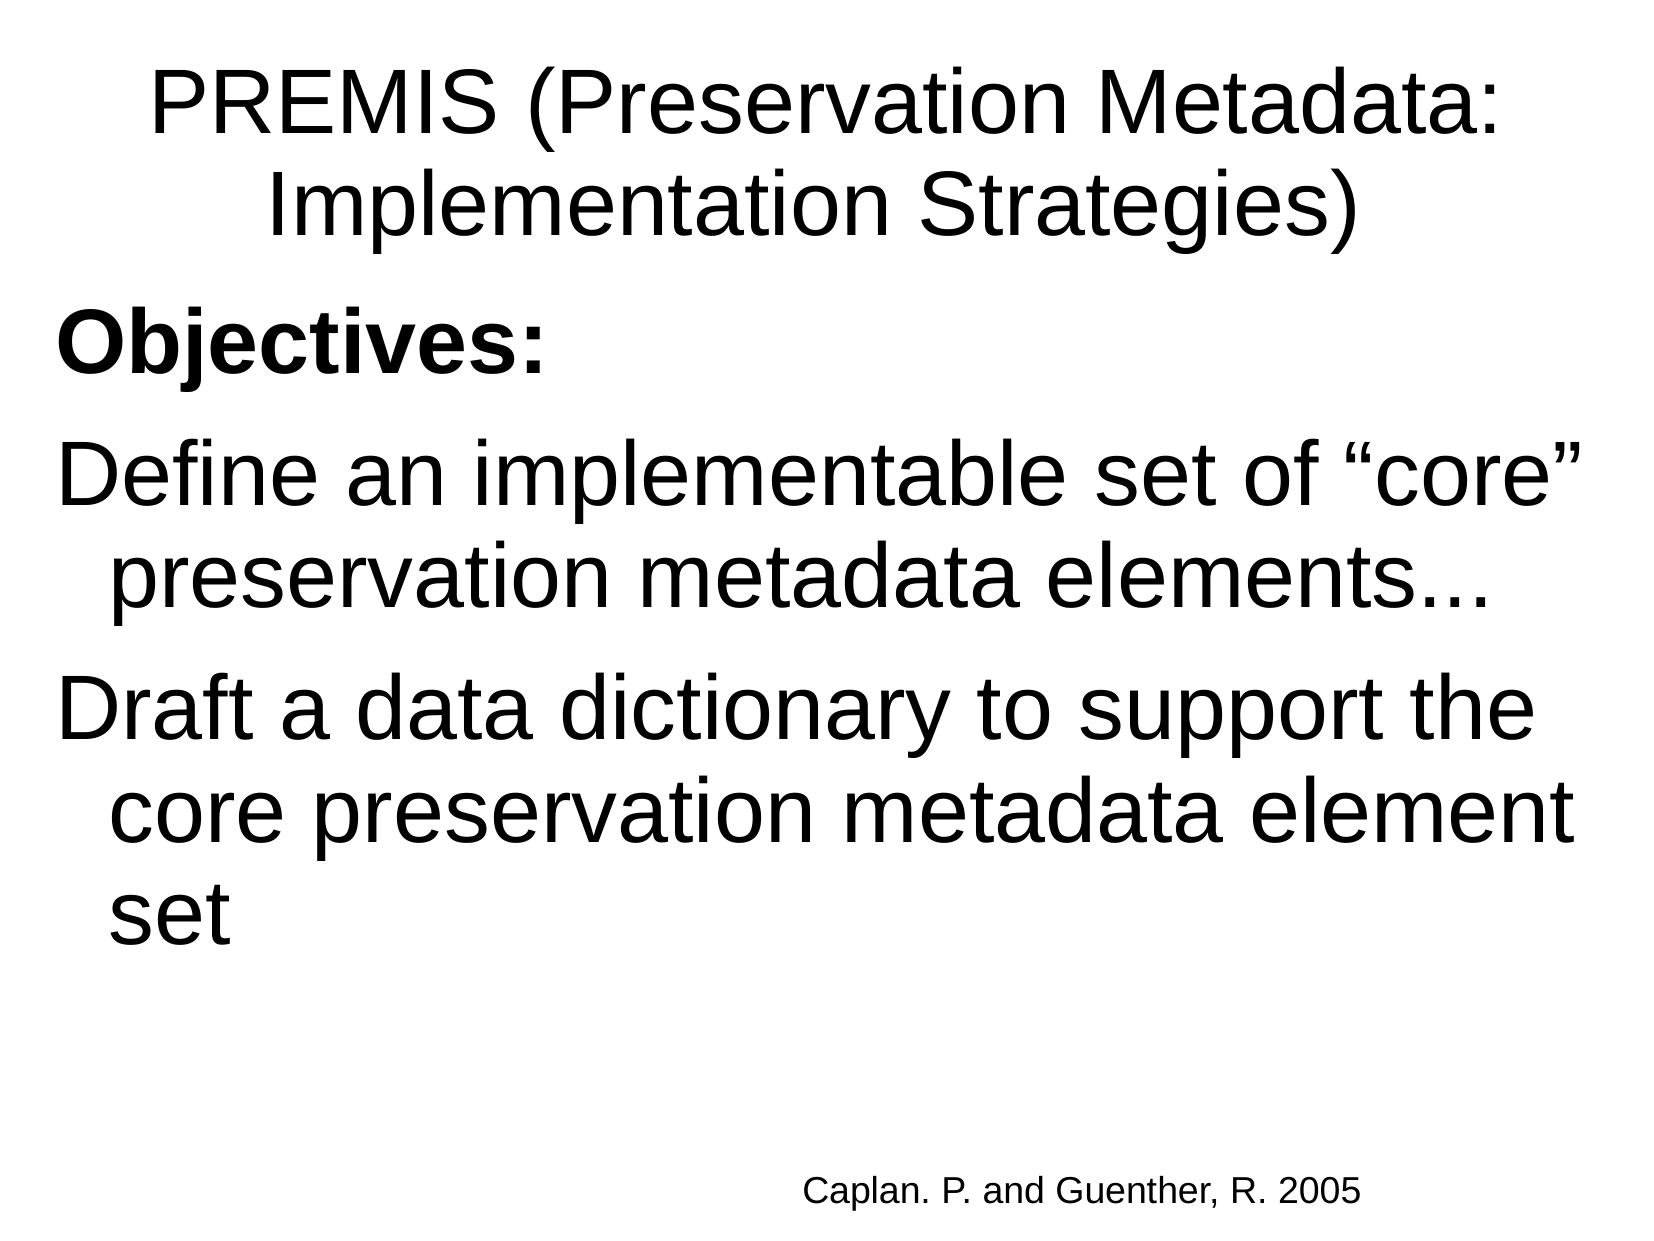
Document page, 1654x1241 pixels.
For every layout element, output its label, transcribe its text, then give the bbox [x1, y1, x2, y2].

text_box Caplan. P. and Guenther, R. 2005 [787, 1162, 1377, 1224]
title PREMIS (Preservation Metadata: Implementation Strategies) [82, 39, 1571, 267]
list Objectives: Define an implementable set of “core” preservation metadata elements... Draft a data dictionary to support the core preservation metadata element set [37, 290, 1654, 1238]
